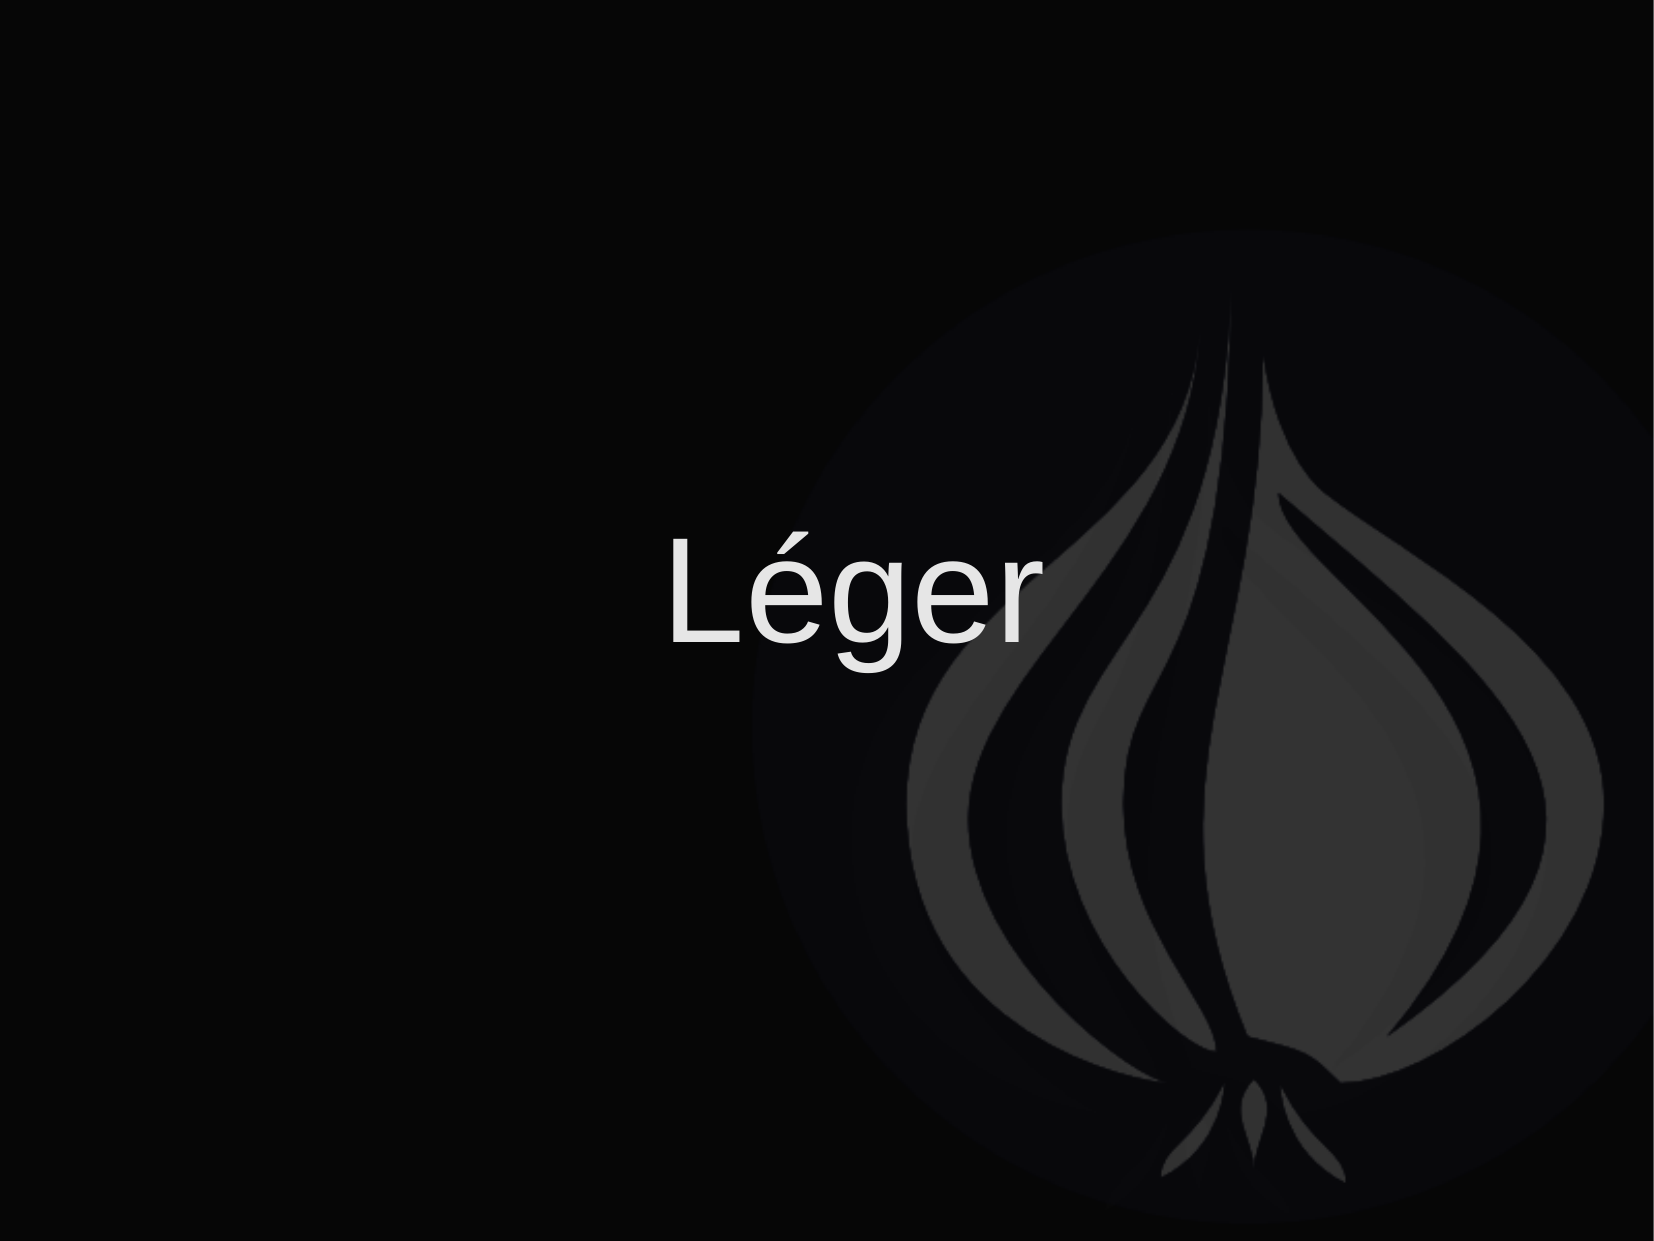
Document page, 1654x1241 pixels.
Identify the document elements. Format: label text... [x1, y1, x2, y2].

subtitle Léger [82, 147, 1571, 1109]
picture [0, 0, 1654, 1241]
